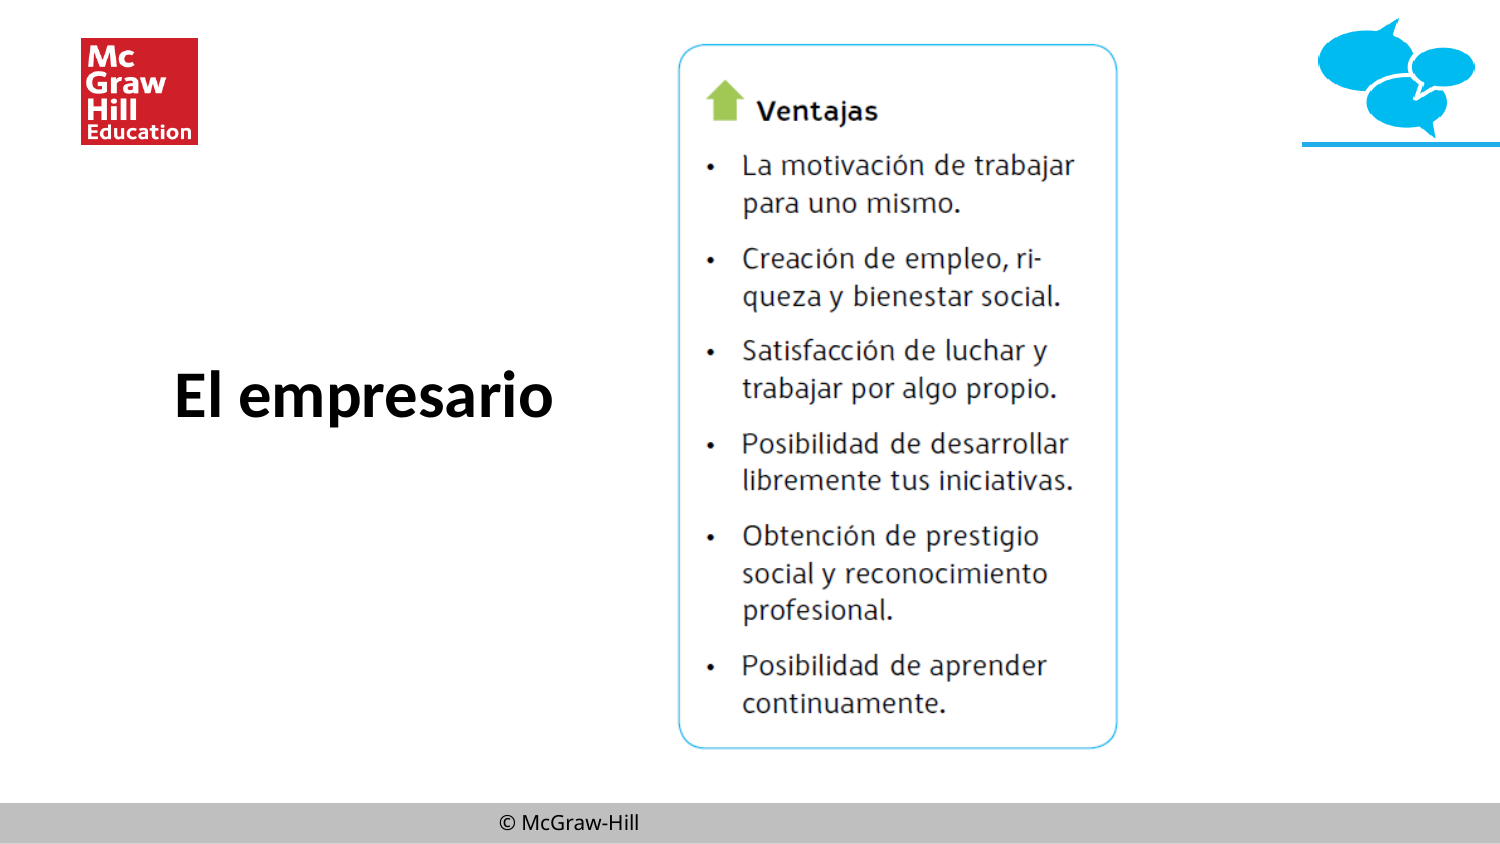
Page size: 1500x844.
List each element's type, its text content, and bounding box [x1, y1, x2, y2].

text_box El empresario [159, 343, 650, 466]
picture [650, 29, 1146, 780]
picture [81, 38, 198, 145]
picture [1285, 12, 1475, 139]
